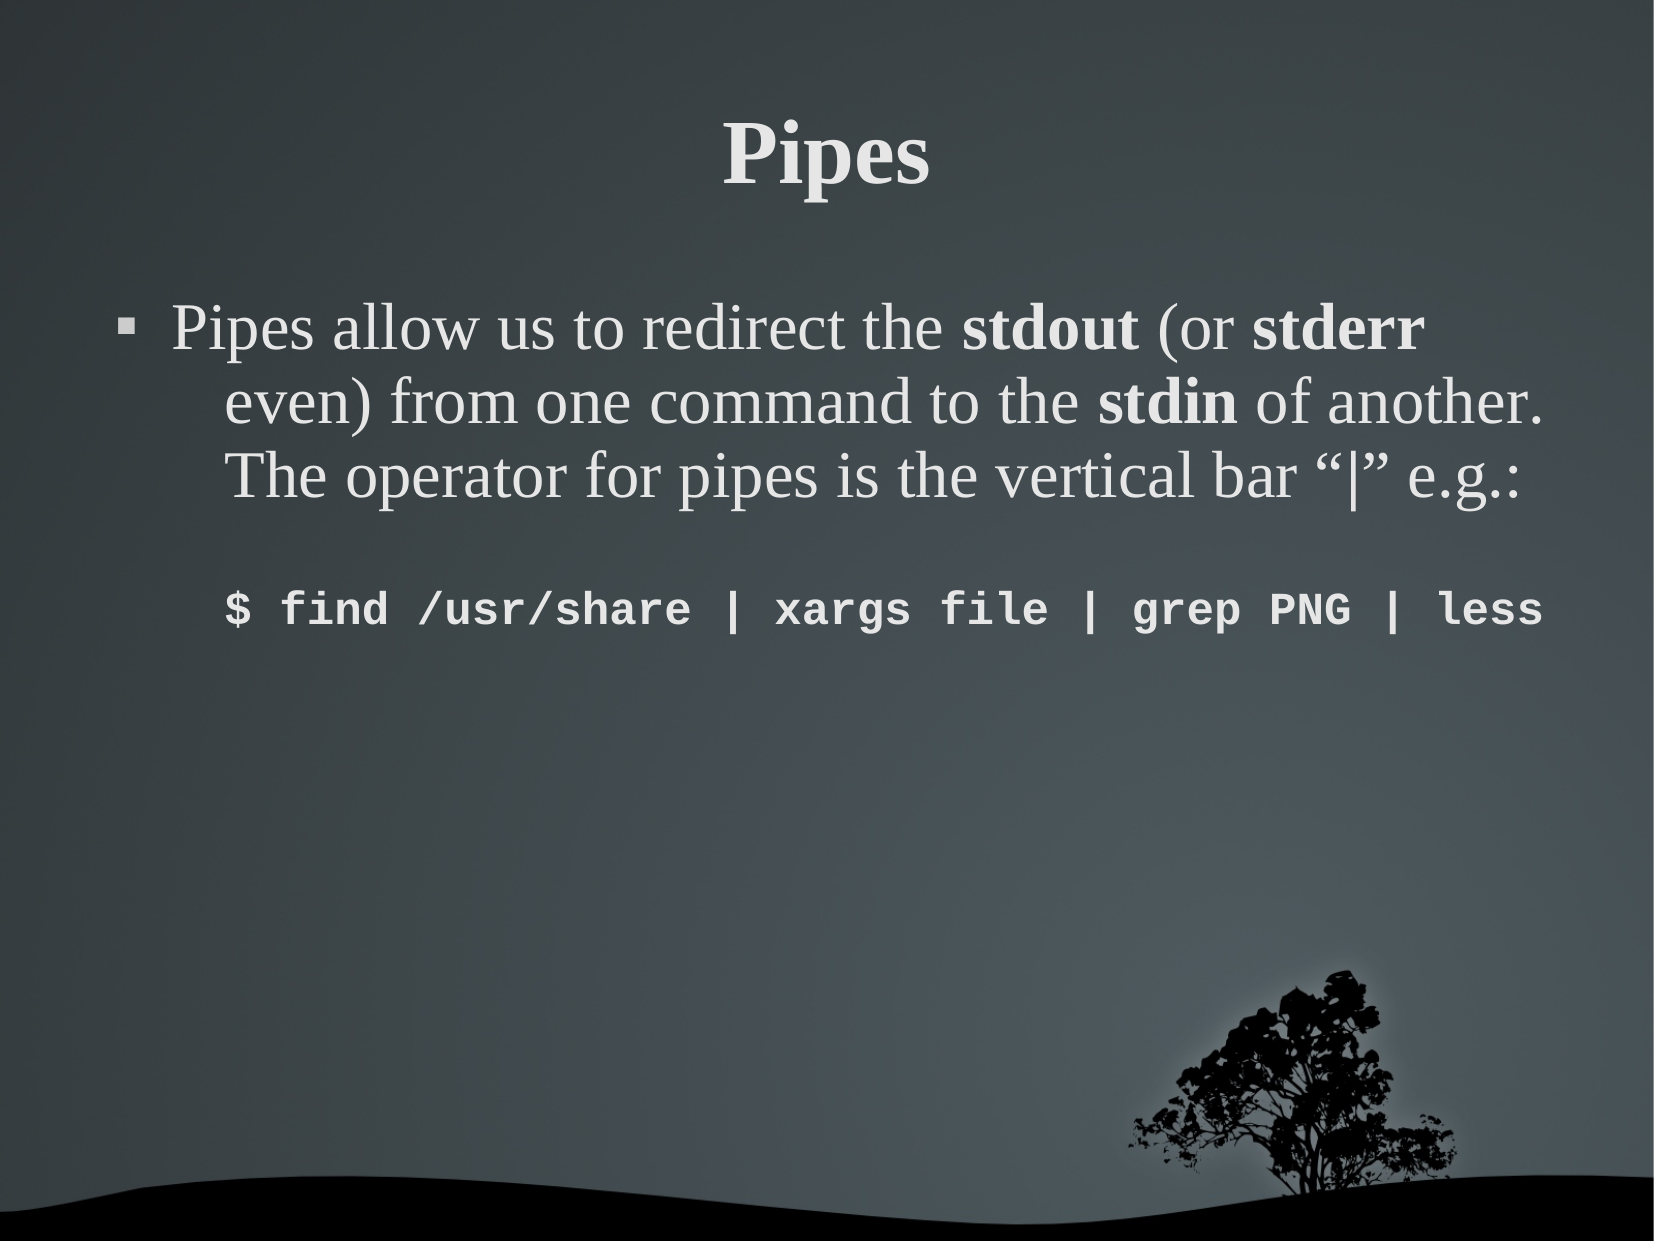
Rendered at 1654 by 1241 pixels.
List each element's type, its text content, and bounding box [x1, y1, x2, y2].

title Pipes [82, 49, 1571, 257]
picture [0, 0, 1654, 1241]
list Pipes allow us to redirect the stdout (or stderr even) from one command to the stdin of another. The operator for pipes is the vertical bar “|” e.g.: $ find /usr/share | xargs file | grep PNG | less [82, 290, 1571, 1109]
